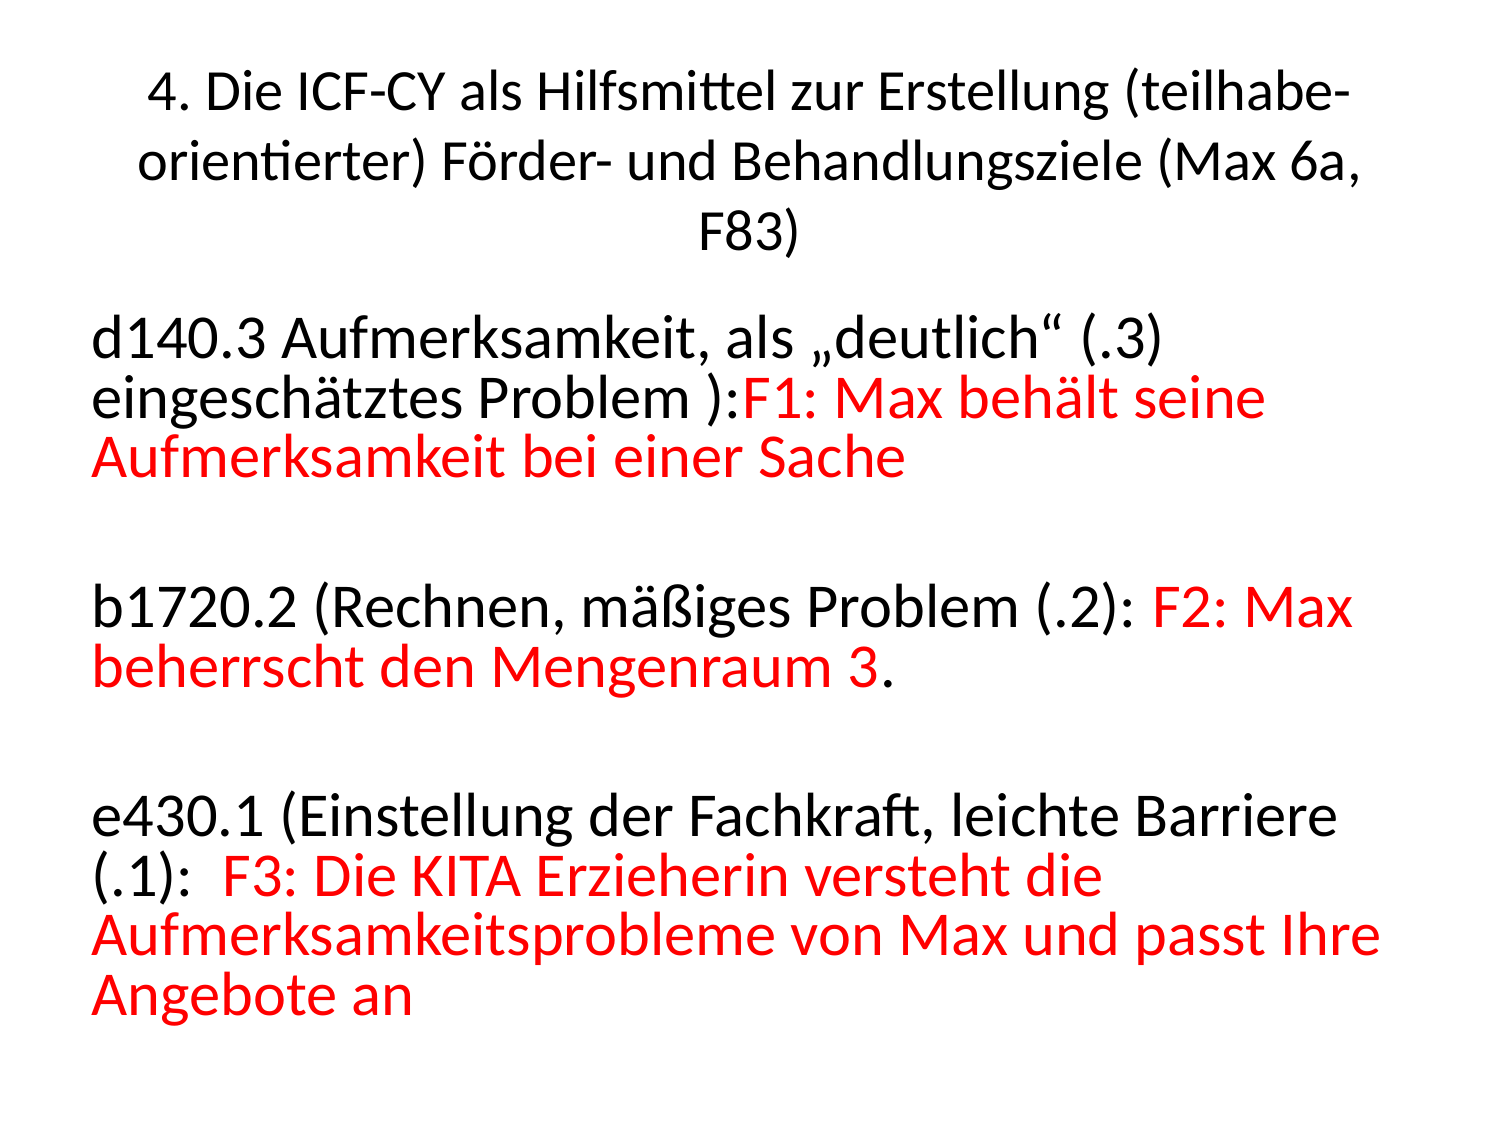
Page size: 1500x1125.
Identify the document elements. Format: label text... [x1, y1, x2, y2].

list d140.3 Aufmerksamkeit, als „deutlich“ (.3) eingeschätztes Problem ):F1: Max behält seine Aufmerksamkeit bei einer Sache b1720.2 (Rechnen, mäßiges Problem (.2): F2: Max beherrscht den Mengenraum 3. e430.1 (Einstellung der Fachkraft, leichte Barriere (.1): F3: Die KITA Erzieherin versteht die Aufmerksamkeitsprobleme von Max und passt Ihre Angebote an [76, 302, 1427, 1046]
title 4. Die ICF-CY als Hilfsmittel zur Erstellung (teilhabe-orientierter) Förder- und Behandlungsziele (Max 6a, F83) [75, 45, 1426, 233]
